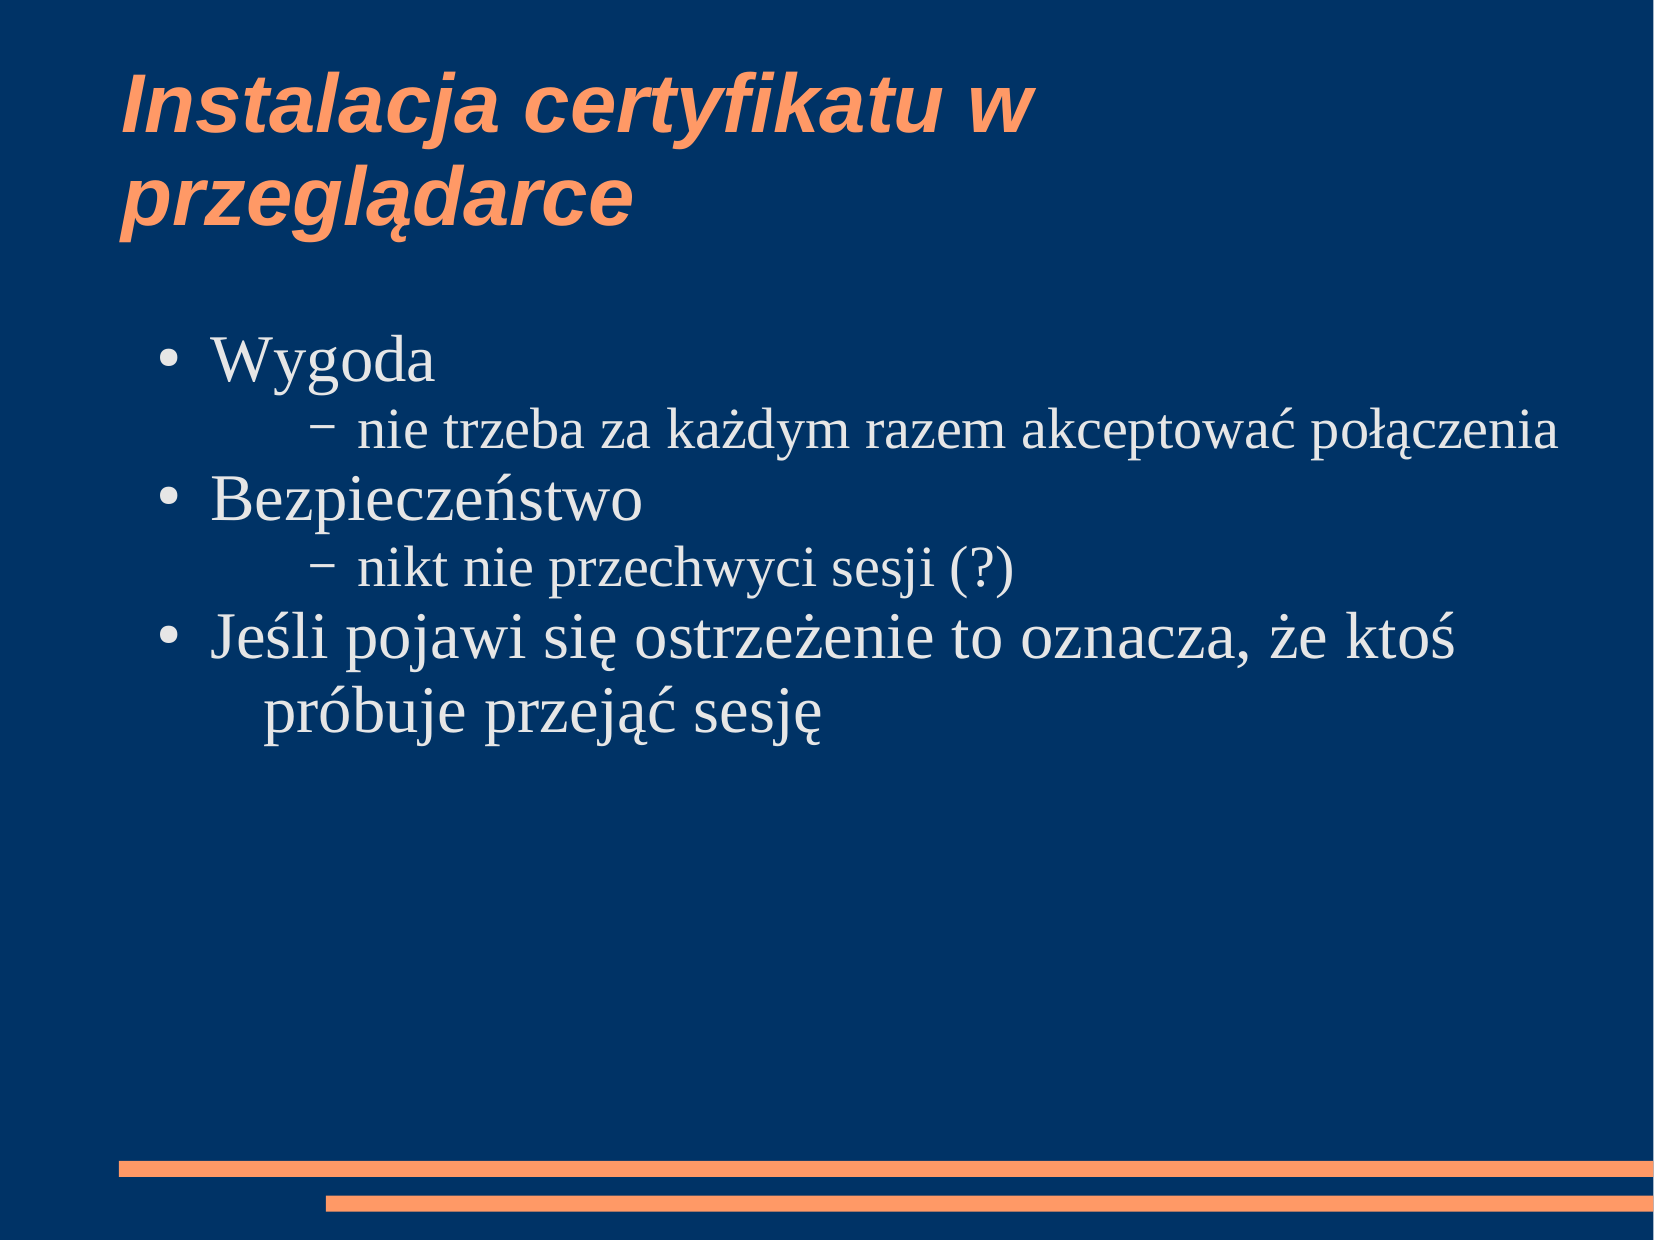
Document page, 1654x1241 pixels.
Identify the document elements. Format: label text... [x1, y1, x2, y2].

title Instalacja certyfikatu w przeglądarce [121, 46, 1534, 254]
list Wygoda nie trzeba za każdym razem akceptować połączenia Bezpieczeństwo nikt nie przechwyci sesji (?) Jeśli pojawi się ostrzeżenie to oznacza, że ktoś próbuje przejąć sesję [121, 322, 1561, 1133]
